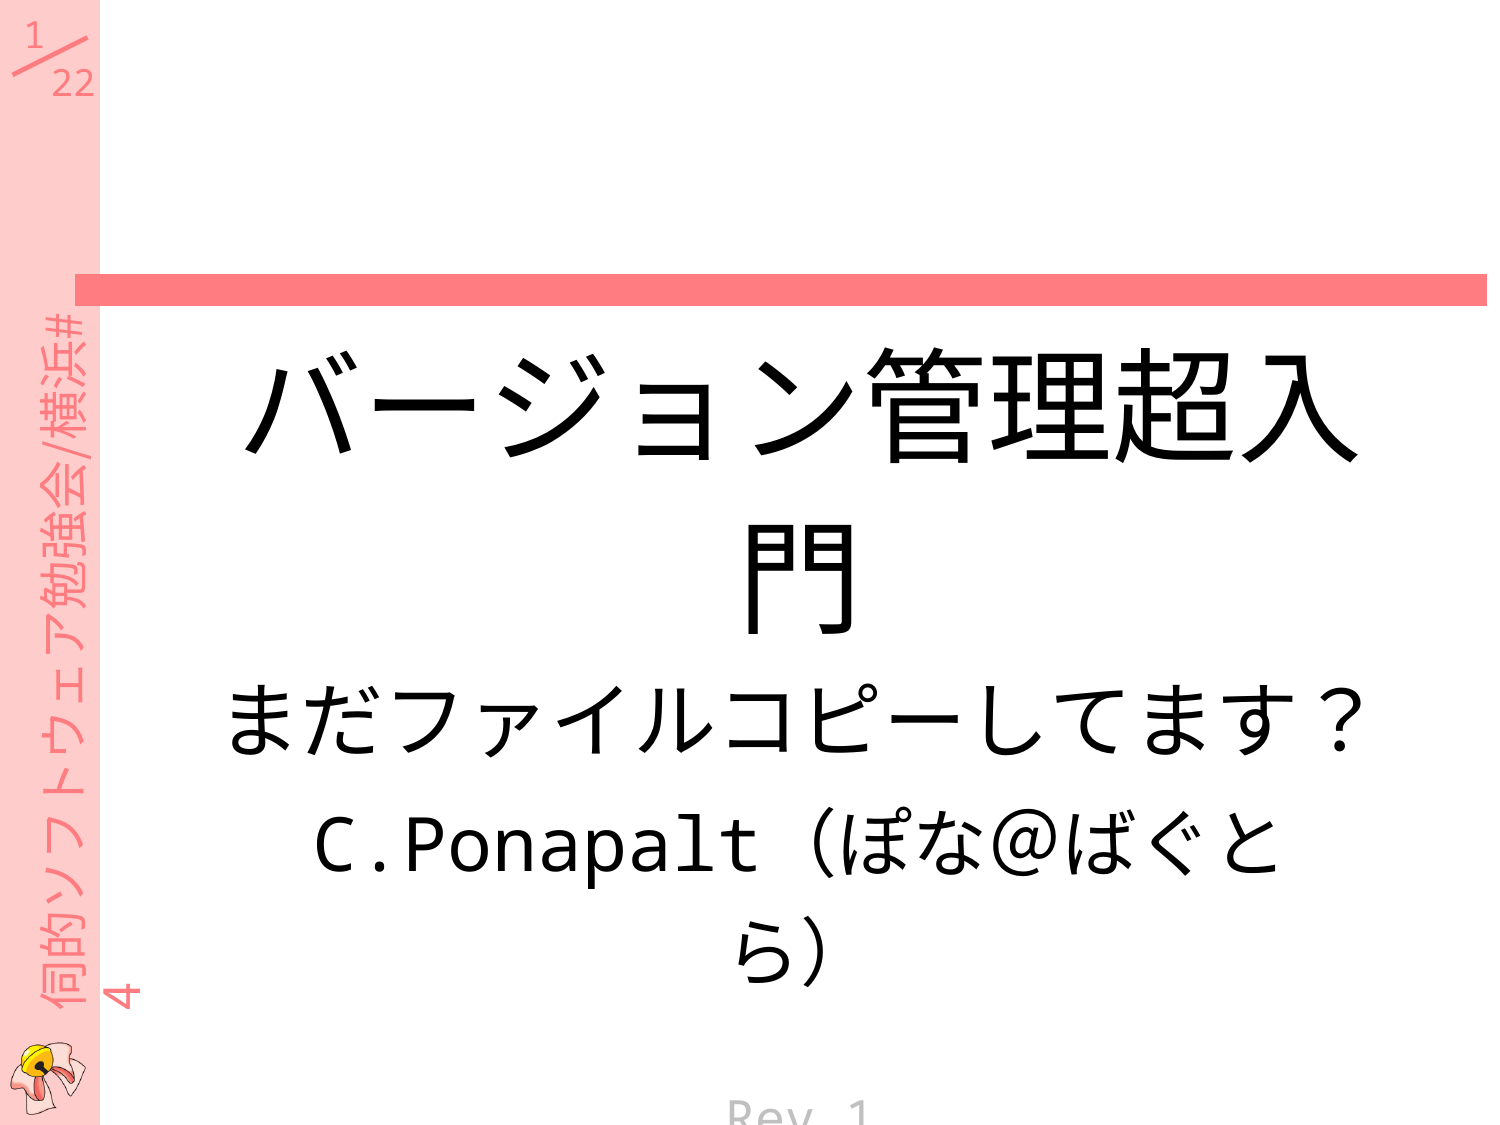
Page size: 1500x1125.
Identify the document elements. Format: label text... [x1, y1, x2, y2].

picture [10, 1042, 86, 1115]
title バージョン管理超入門 まだファイルコピーしてます？ [162, 419, 1438, 671]
subtitle C.Ponapalt（ぽな＠ばぐとら） Rev.1 [275, 776, 1326, 1065]
